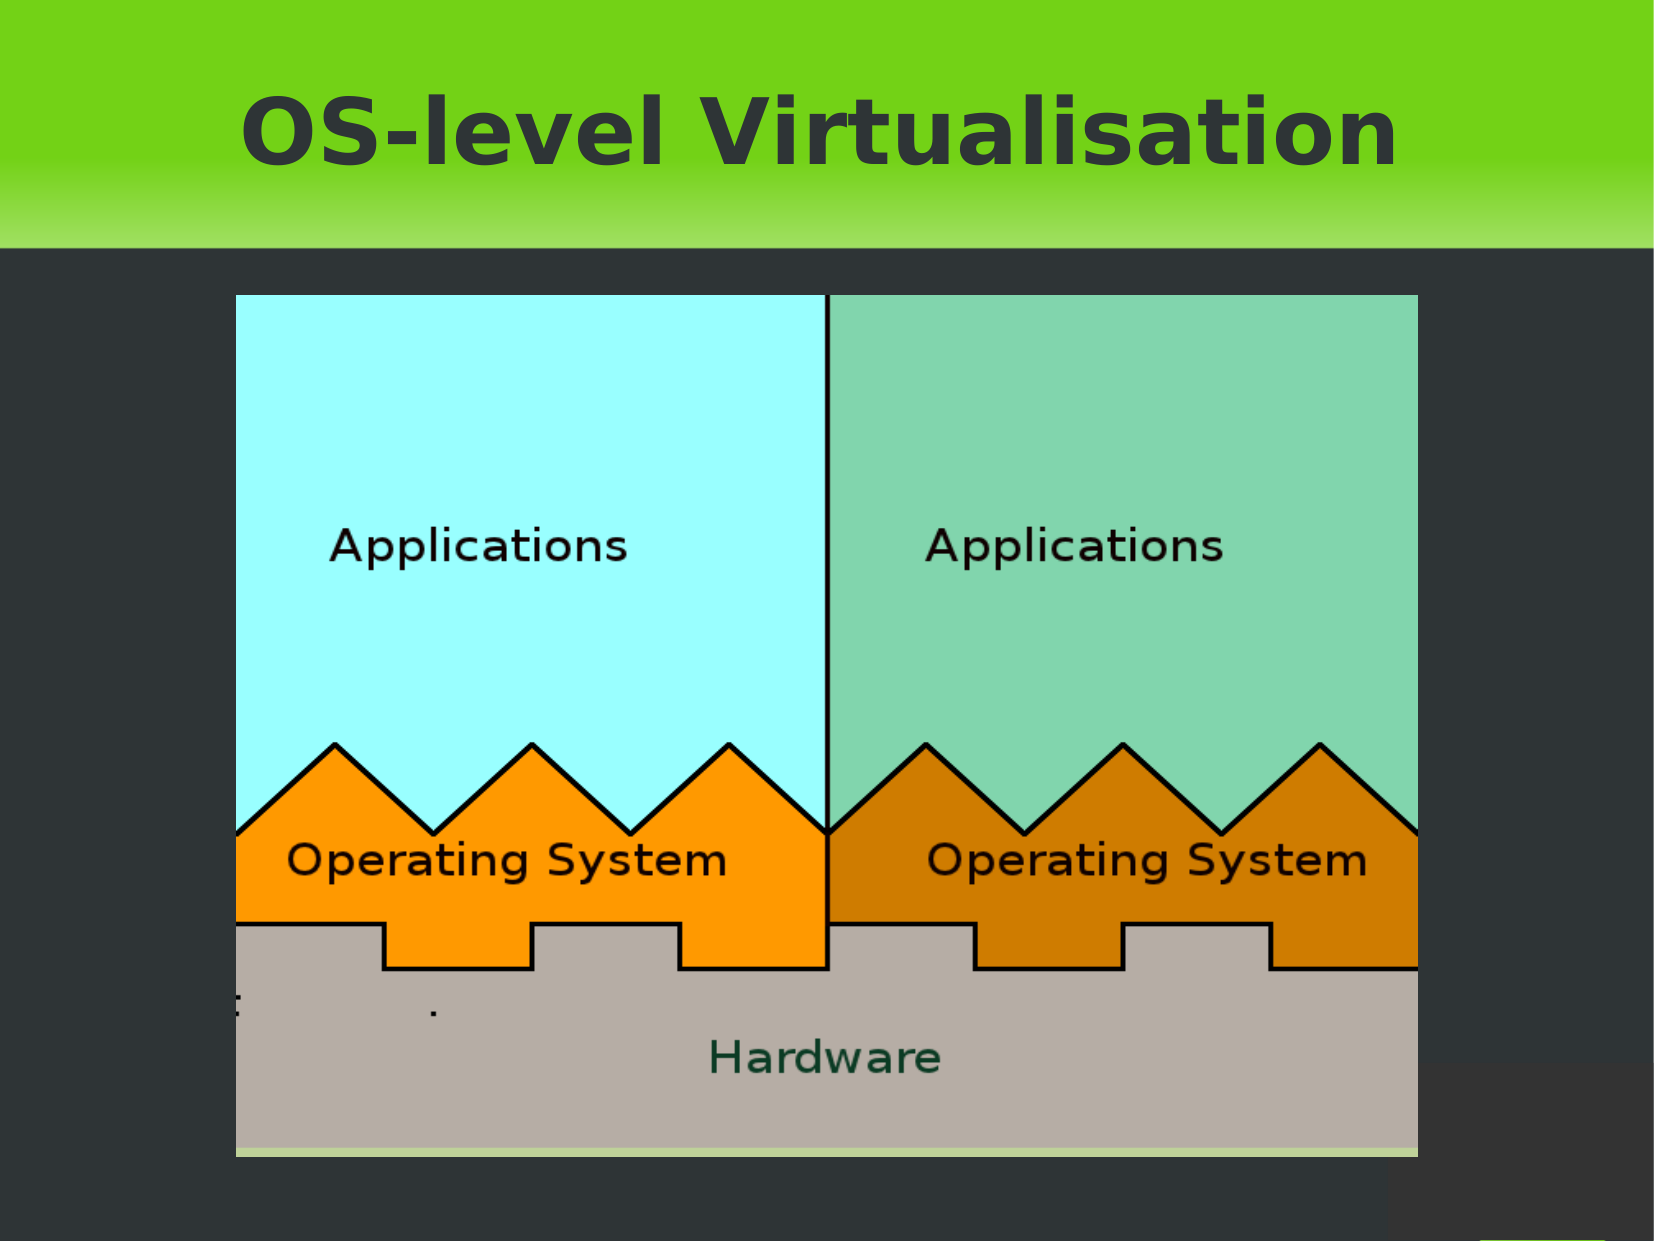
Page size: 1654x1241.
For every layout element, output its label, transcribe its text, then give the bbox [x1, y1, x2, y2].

picture [0, 0, 1654, 1241]
title OS-level Virtualisation [76, 29, 1565, 237]
